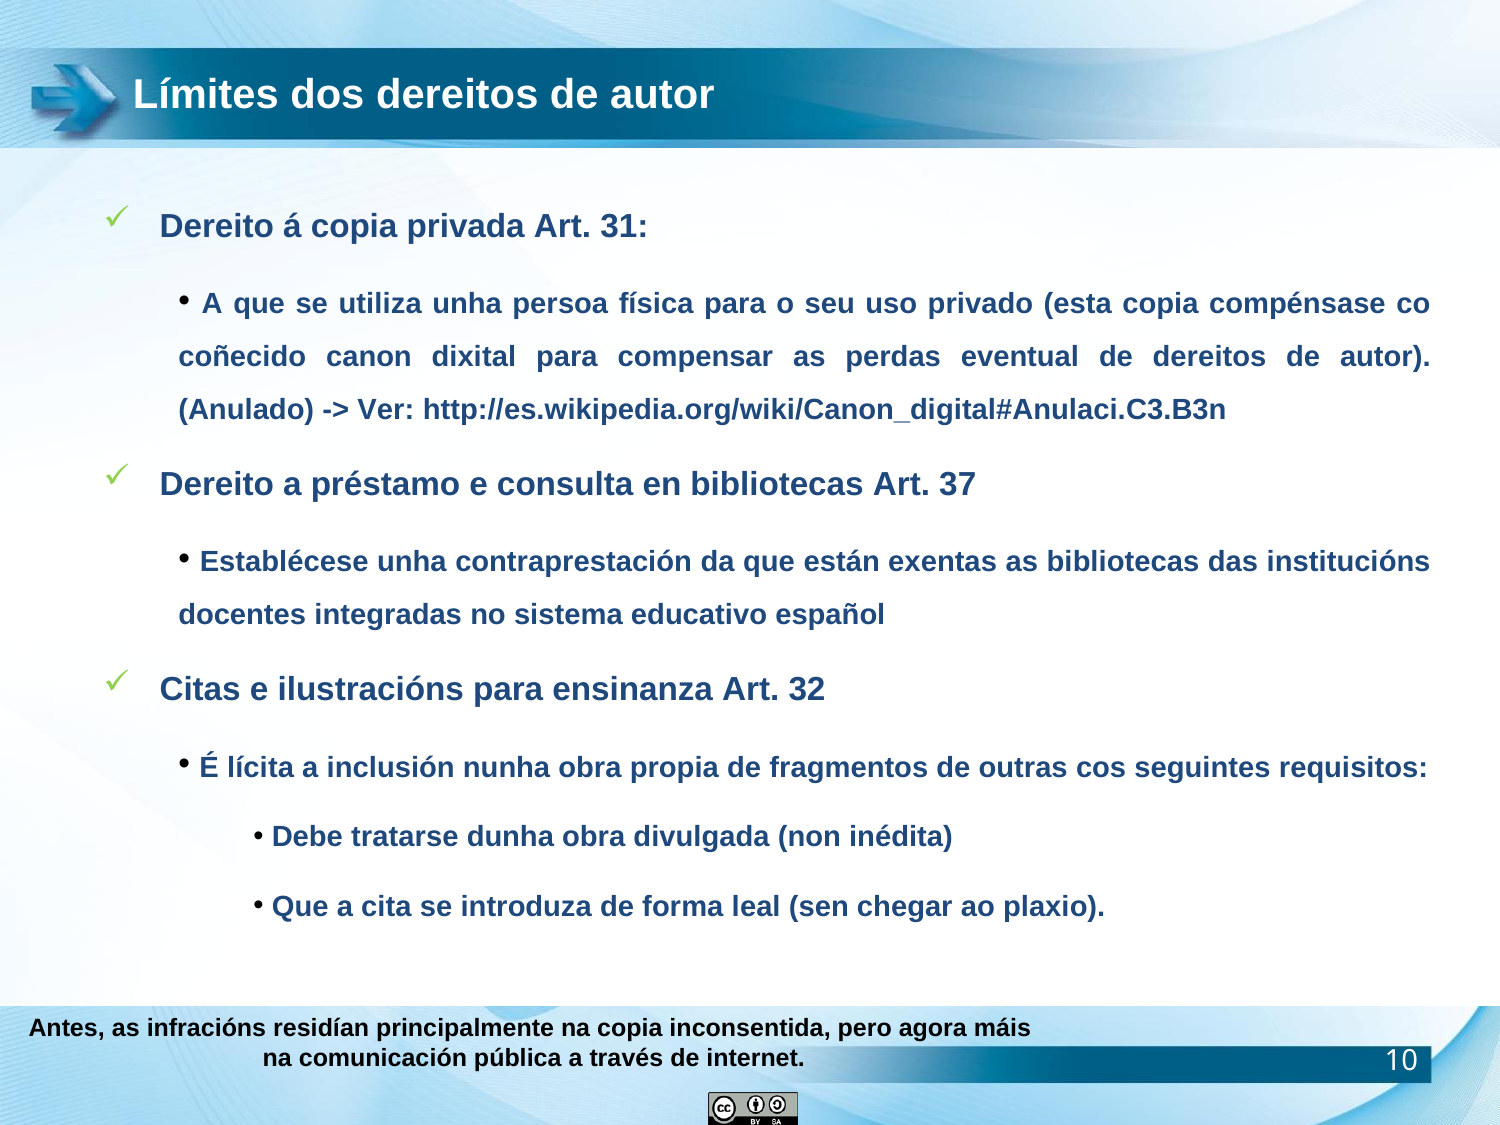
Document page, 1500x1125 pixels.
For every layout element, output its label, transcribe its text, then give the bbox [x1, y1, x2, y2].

text_box Límites dos dereitos de autor [118, 59, 730, 124]
text_box Antes, as infracións residían principalmente na copia inconsentida, pero agora máis na comunicación pública a través de internet. [5, 1003, 1063, 1079]
text_box Dereito á copia privada Art. 31: A que se utiliza unha persoa física para o seu uso privado (esta copia compénsase co coñecido canon dixital para compensar as perdas eventual de dereitos de autor). (Anulado) -> Ver: http://es.wikipedia.org/wiki/Canon_digital#Anulaci.C3.B3n Dereito a préstamo e consulta en bibliotecas Art. 37 Establécese unha contraprestación da que están exentas as bibliotecas das institucións docentes integradas no sistema educativo español Citas e ilustracións para ensinanza Art. 32 É lícita a inclusión nunha obra propia de fragmentos de outras cos seguintes requisitos: Debe tratarse dunha obra divulgada (non inédita) Que a cita se introduza de forma leal (sen chegar ao plaxio). [88, 176, 1447, 930]
text_box <número> [1082, 1031, 1433, 1092]
picture [0, 0, 1500, 1125]
